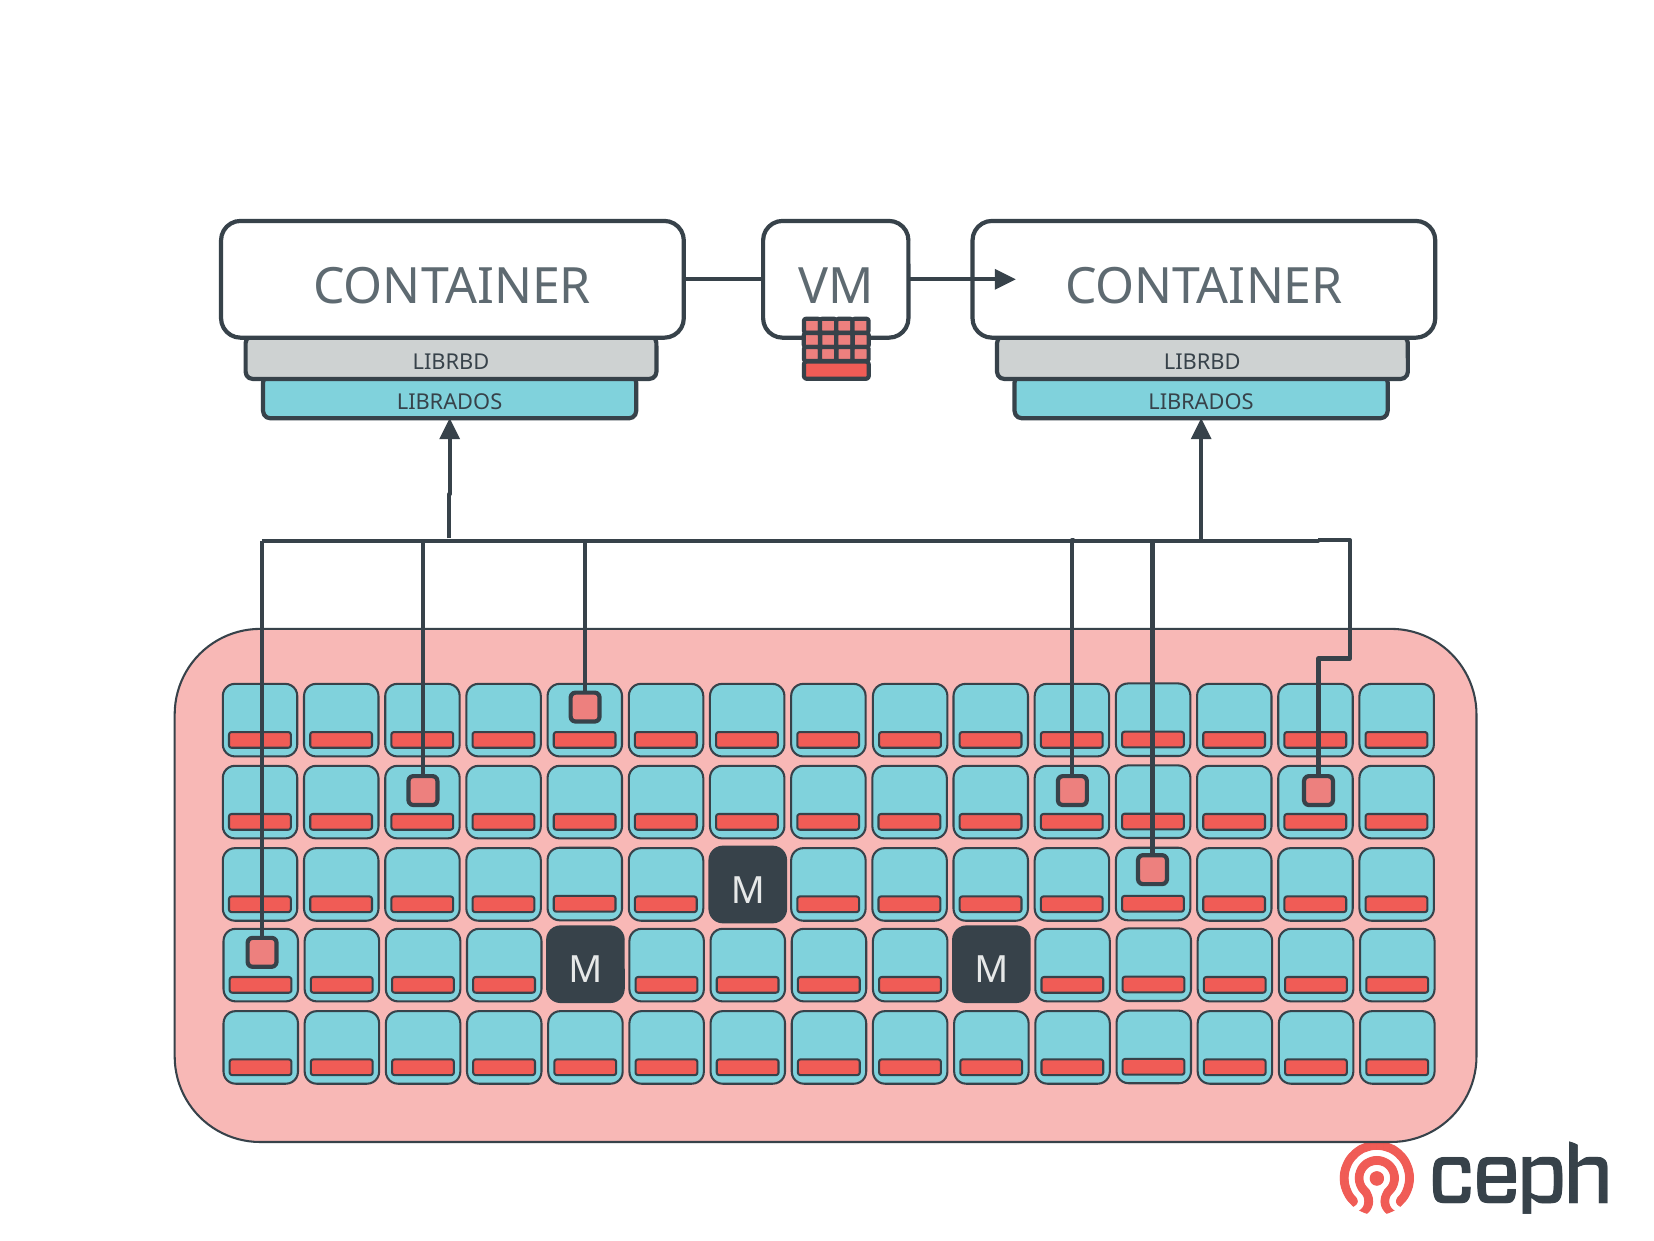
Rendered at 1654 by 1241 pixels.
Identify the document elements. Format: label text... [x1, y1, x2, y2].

text_box CONTAINER [221, 220, 684, 338]
text_box M [954, 927, 1029, 1001]
text_box LIBRADOS [263, 379, 637, 419]
text_box LIBRBD [997, 338, 1408, 379]
text_box M [710, 847, 786, 922]
text_box LIBRBD [245, 338, 657, 379]
text_box LIBRADOS [1014, 379, 1388, 419]
text_box [803, 318, 869, 379]
picture [1293, 1095, 1654, 1241]
text_box VM [763, 220, 909, 338]
text_box [174, 628, 1477, 1143]
text_box CONTAINER [972, 220, 1436, 338]
text_box M [548, 927, 623, 1001]
